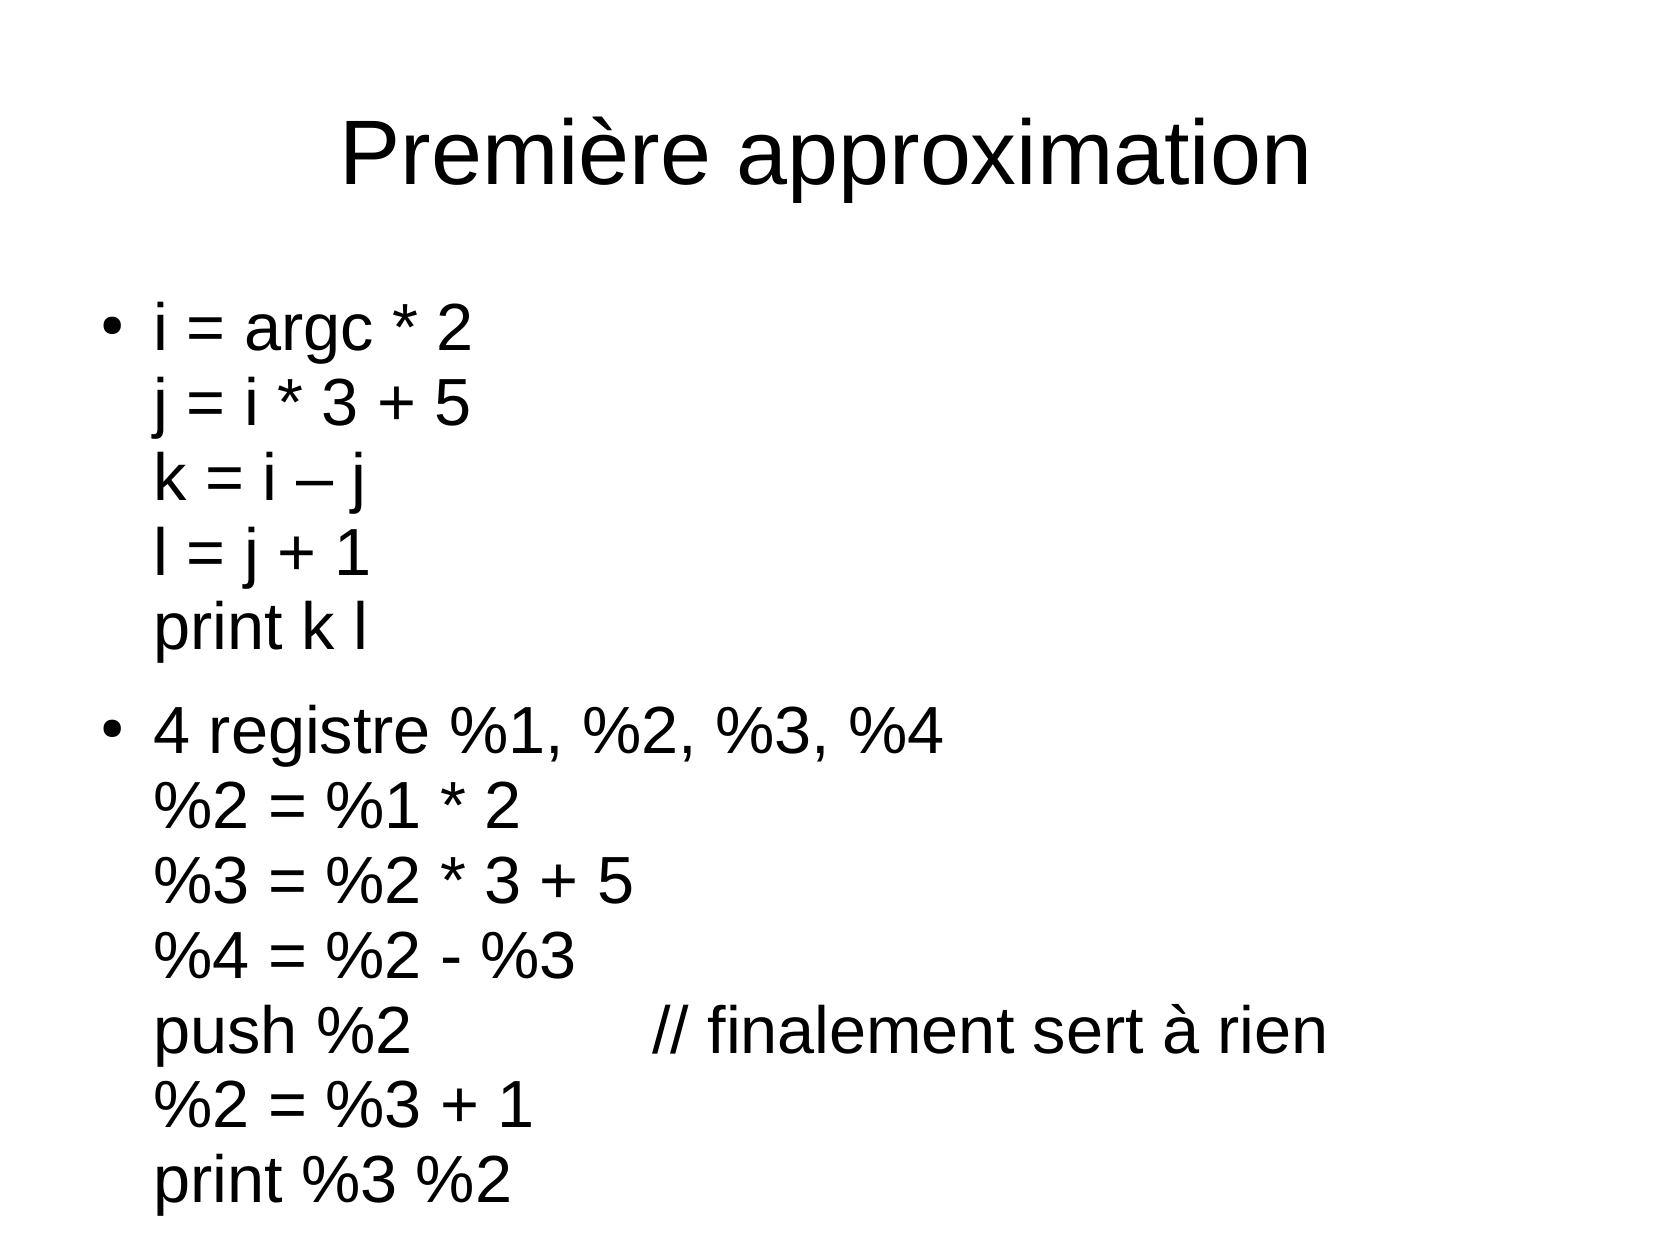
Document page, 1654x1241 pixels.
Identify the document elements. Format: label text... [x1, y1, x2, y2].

list i = argc * 2 j = i * 3 + 5 k = i – j l = j + 1 print k l 4 registre %1, %2, %3, %4 %2 = %1 * 2 %3 = %2 * 3 + 5 %4 = %2 - %3 push %2 // finalement sert à rien %2 = %3 + 1 print %3 %2 [82, 290, 1571, 1217]
title Première approximation [82, 56, 1571, 250]
